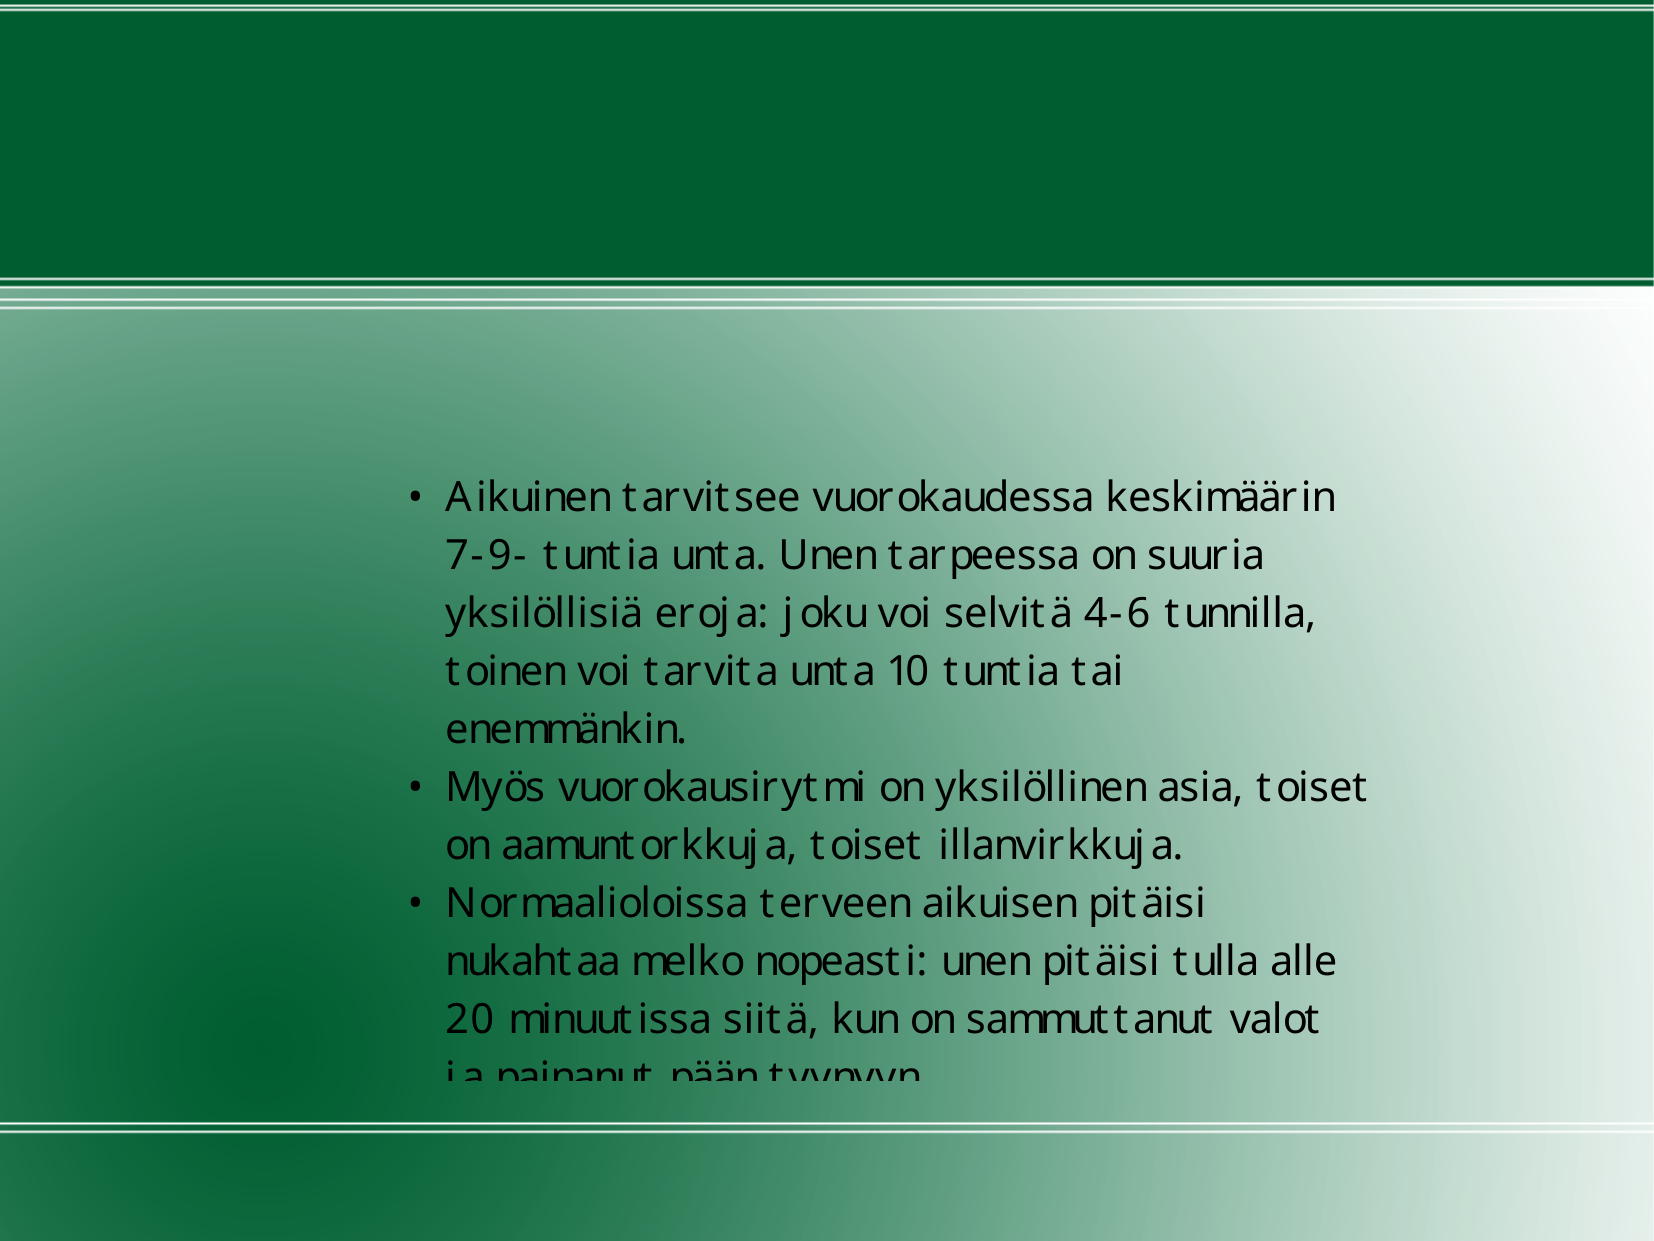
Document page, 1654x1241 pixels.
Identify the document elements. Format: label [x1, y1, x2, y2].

chart [250, 347, 1441, 1081]
picture [0, 0, 1654, 1241]
